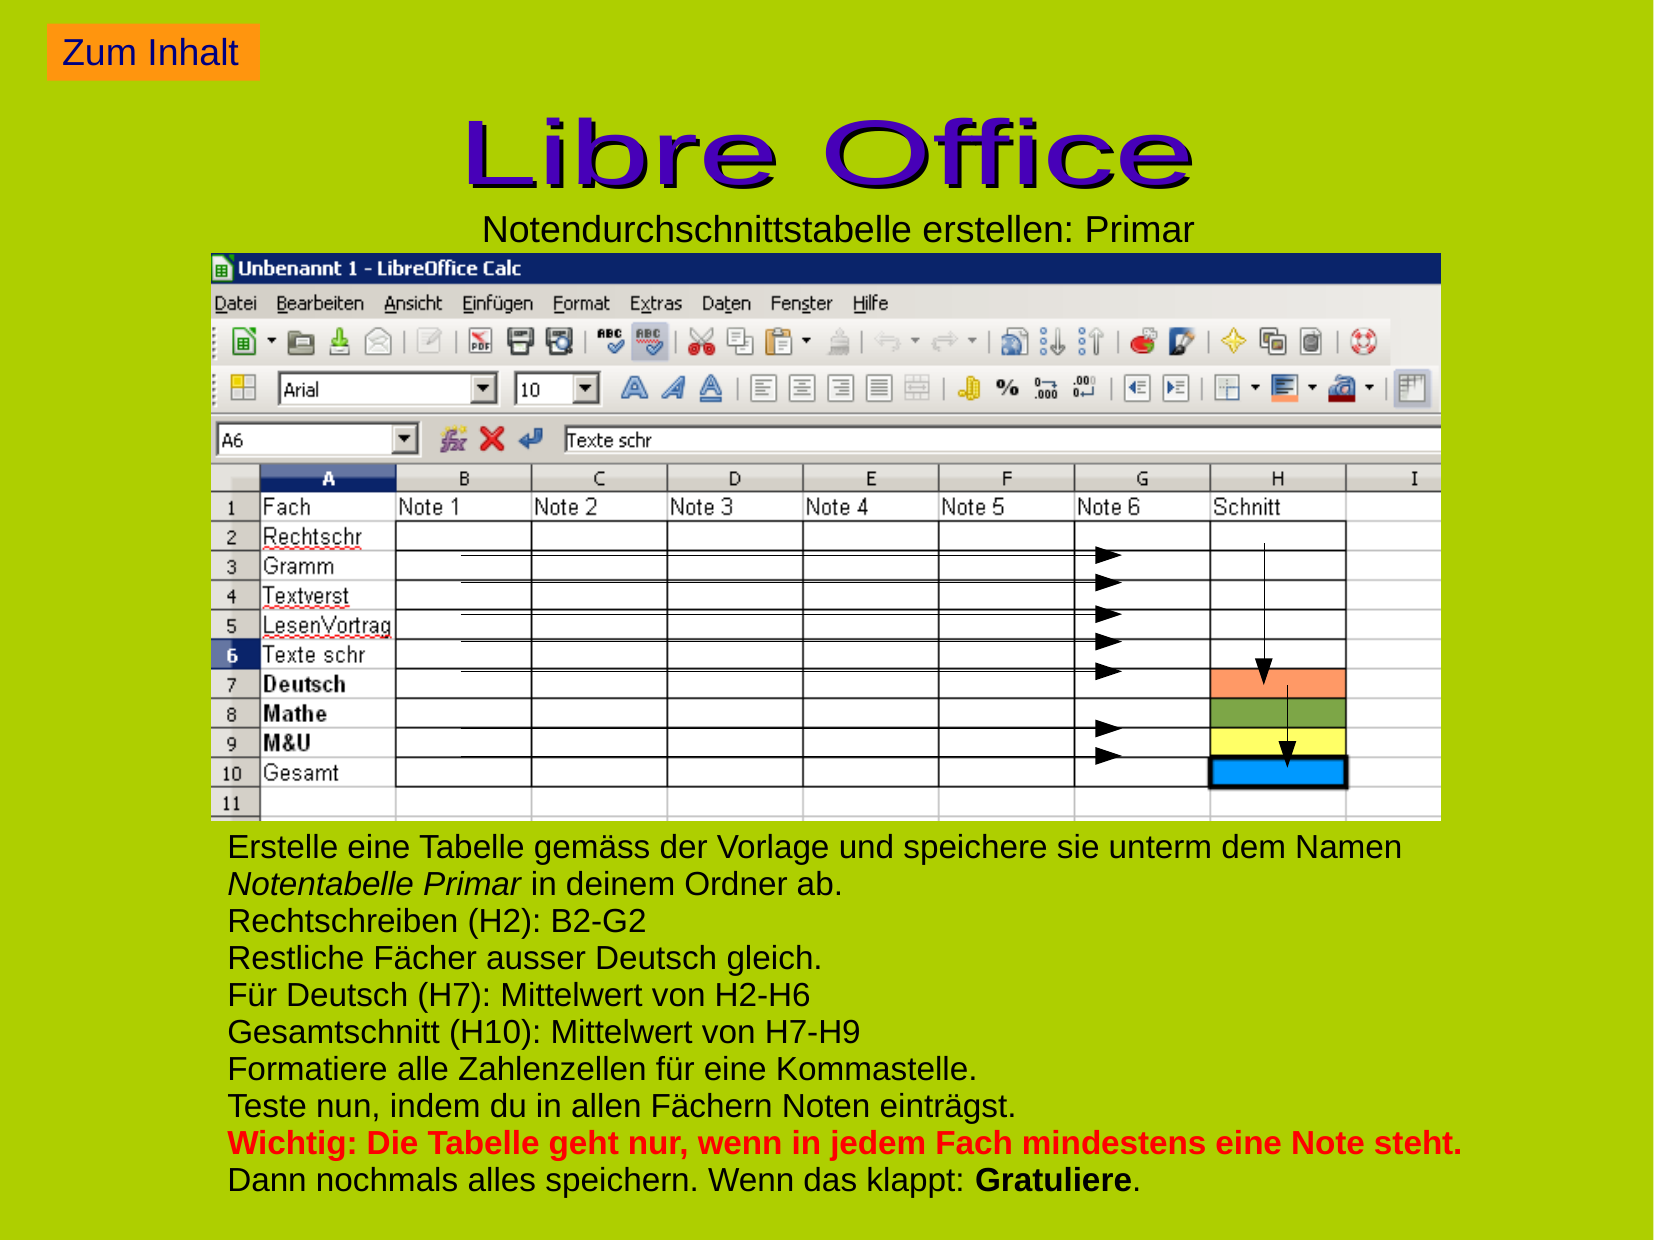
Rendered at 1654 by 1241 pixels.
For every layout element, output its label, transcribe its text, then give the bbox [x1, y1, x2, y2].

text_box Notendurchschnittstabelle erstellen: Primar [437, 201, 1241, 253]
text_box Zum Inhalt [47, 23, 260, 81]
picture [211, 253, 1441, 821]
title Libre Office [82, 49, 1571, 257]
text_box Erstelle eine Tabelle gemäss der Vorlage und speichere sie unterm dem Namen Notentabelle Primar in deinem Ordner ab. Rechtschreiben (H2): B2-G2 Restliche Fächer ausser Deutsch gleich. Für Deutsch (H7): Mittelwert von H2-H6 Gesamtschnitt (H10): Mittelwert von H7-H9 Formatiere alle Zahlenzellen für eine Kommastelle. Teste nun, indem du in allen Fächern Noten einträgst. Wichtig: Die Tabelle geht nur, wenn in jedem Fach mindestens eine Note steht. Dann nochmals alles speichern. Wenn das klappt: Gratuliere. [212, 820, 1501, 1211]
